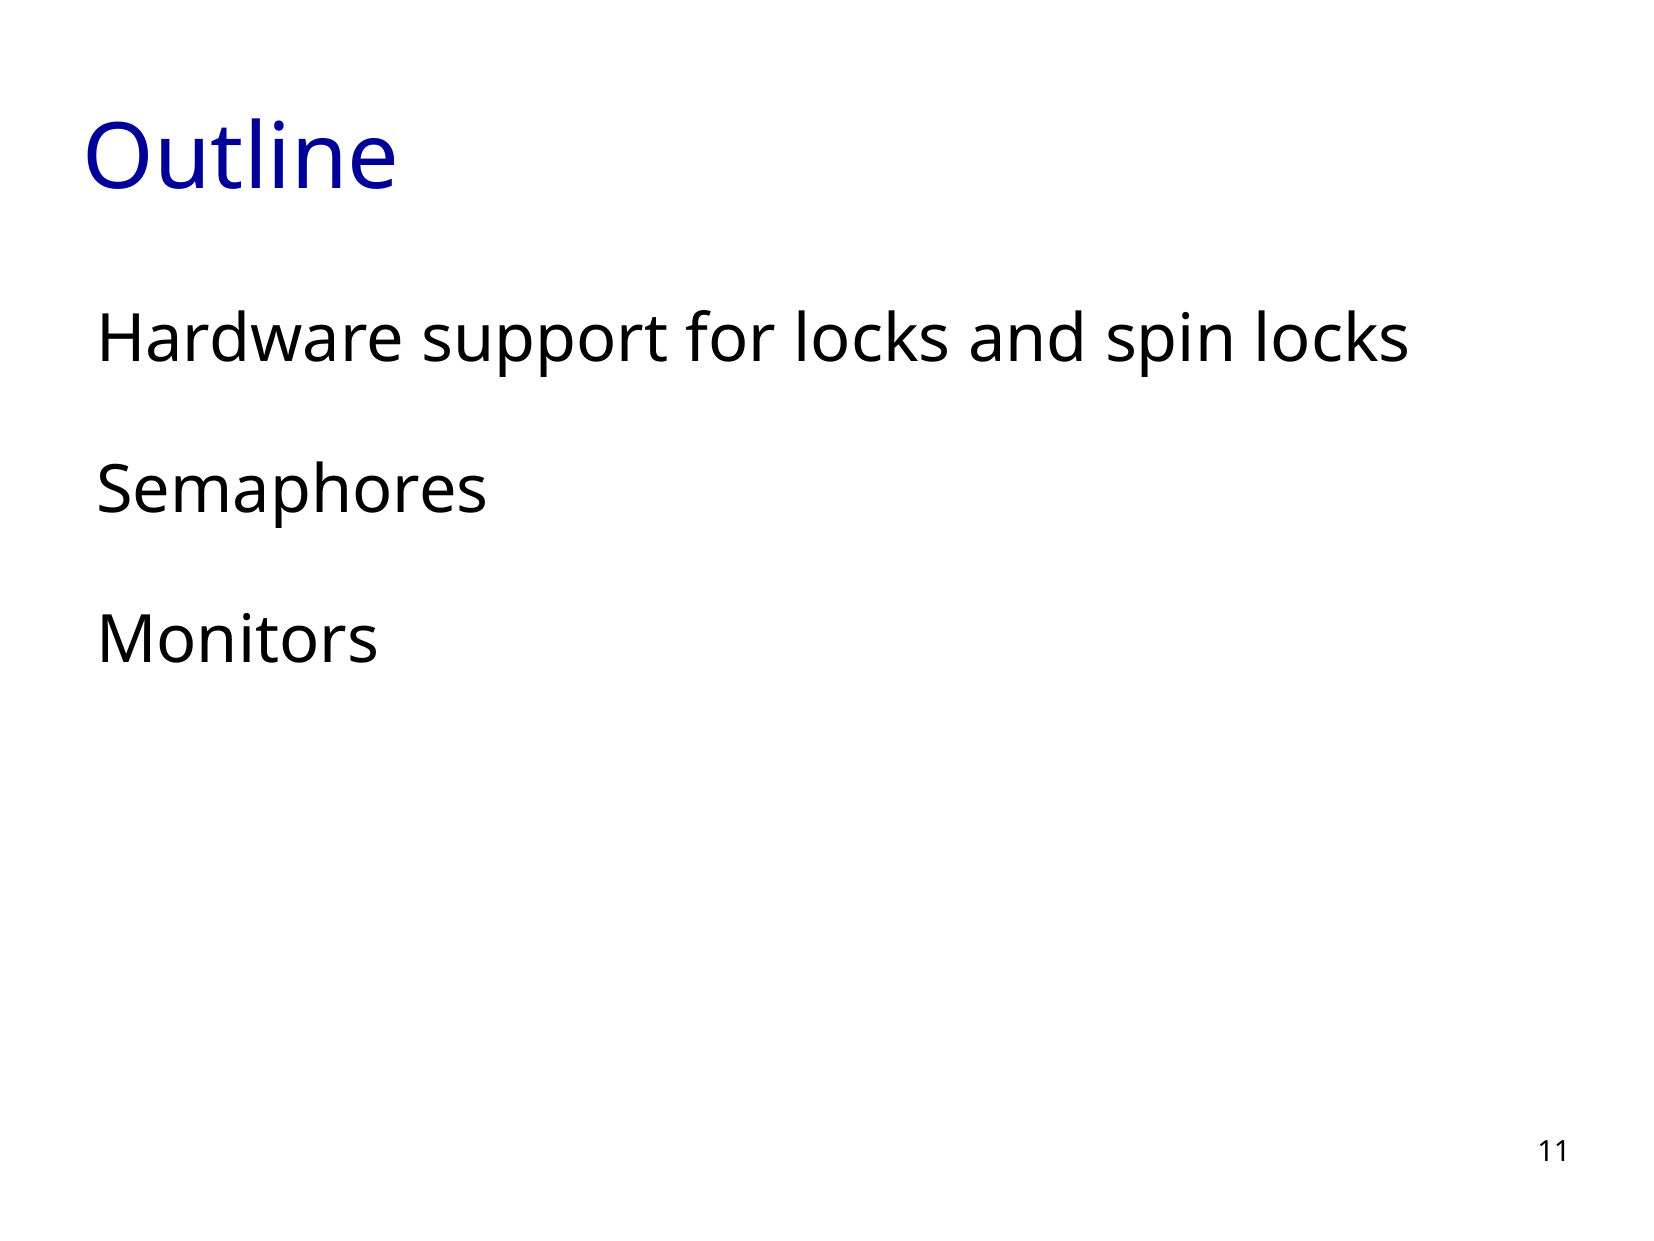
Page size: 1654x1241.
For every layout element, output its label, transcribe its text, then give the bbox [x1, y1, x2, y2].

list Hardware support for locks and spin locks Semaphores Monitors [60, 290, 1571, 1096]
title Outline [82, 49, 1571, 257]
